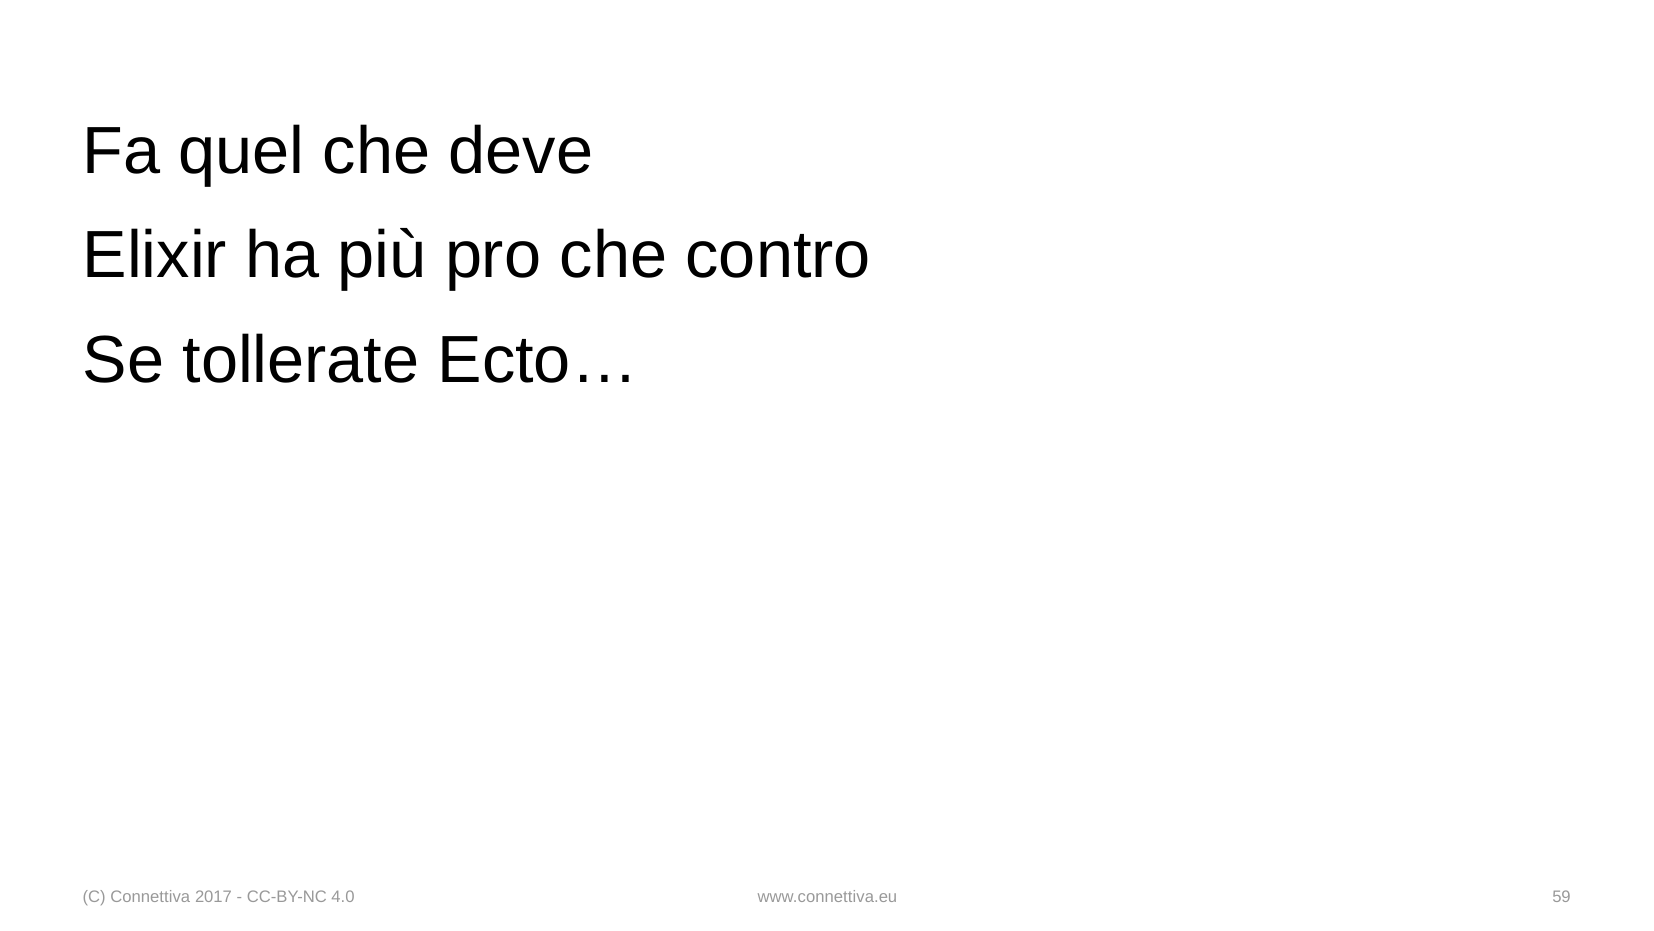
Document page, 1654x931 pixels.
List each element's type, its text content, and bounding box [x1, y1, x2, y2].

list Fa quel che deve Elixir ha più pro che contro Se tollerate Ecto… [82, 113, 1571, 833]
